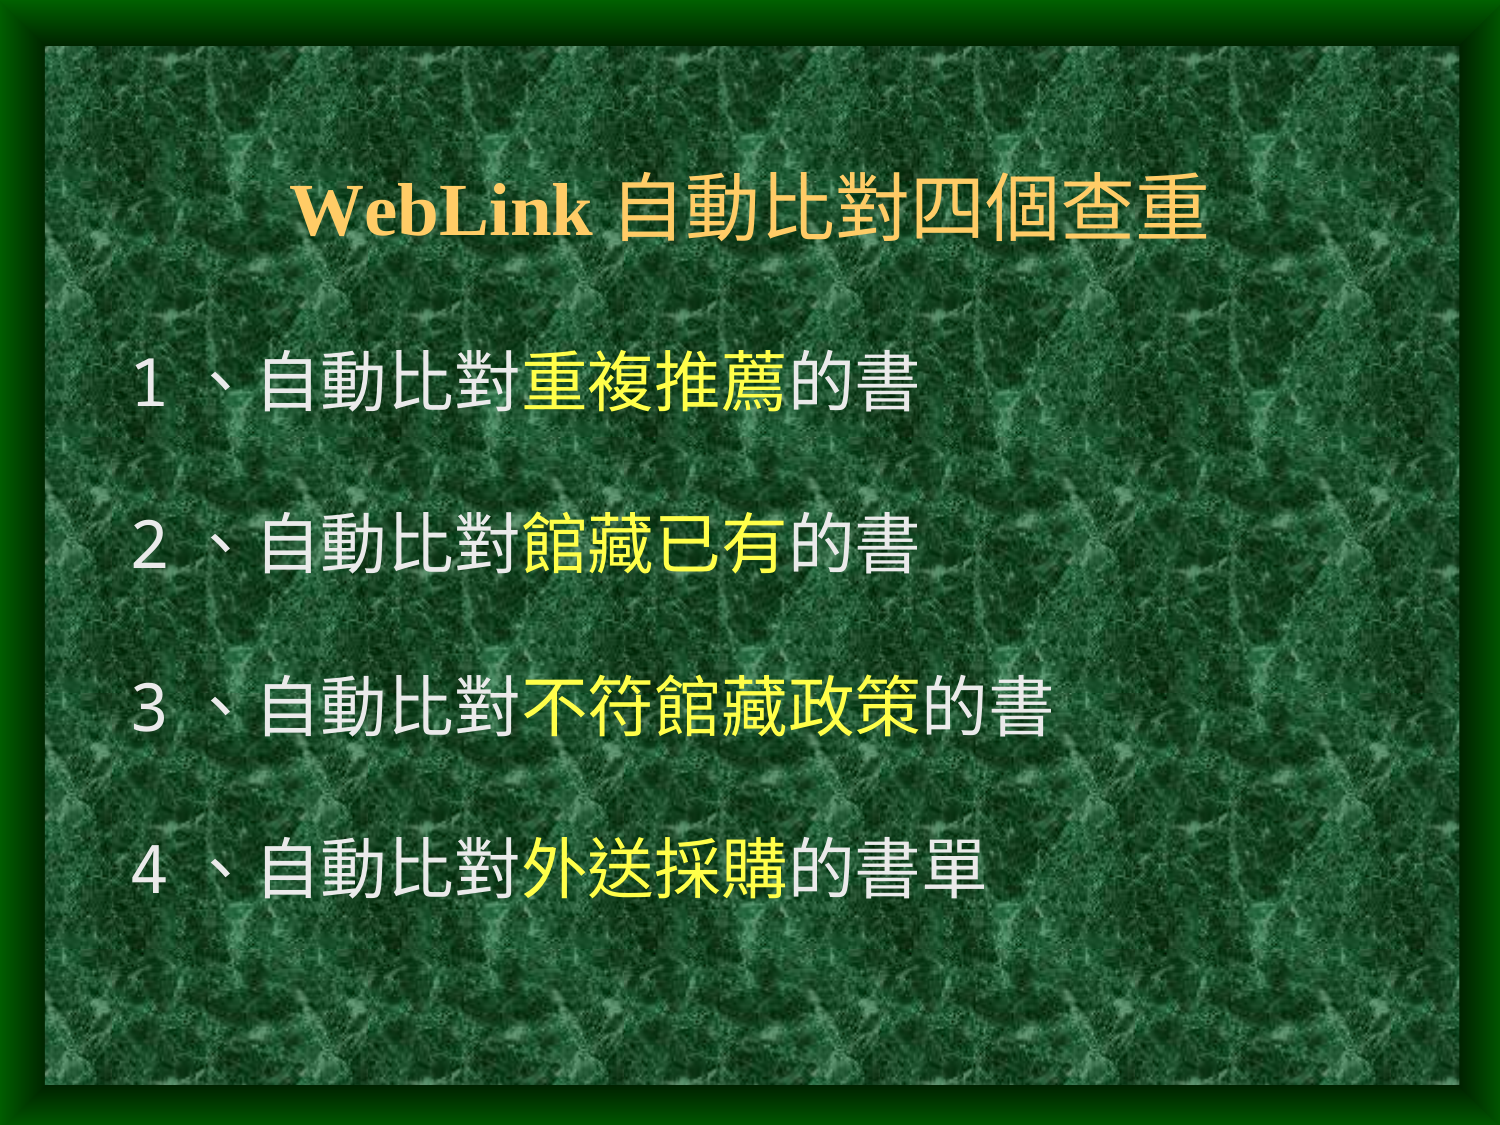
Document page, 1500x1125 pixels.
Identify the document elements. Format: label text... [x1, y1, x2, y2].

picture [44, 46, 1460, 1085]
list 1、自動比對重複推薦的書 2、自動比對館藏已有的書 3、自動比對不符館藏政策的書 4、自動比對外送採購的書單 [114, 273, 1390, 955]
title WebLink自動比對四個查重 [112, 150, 1388, 256]
